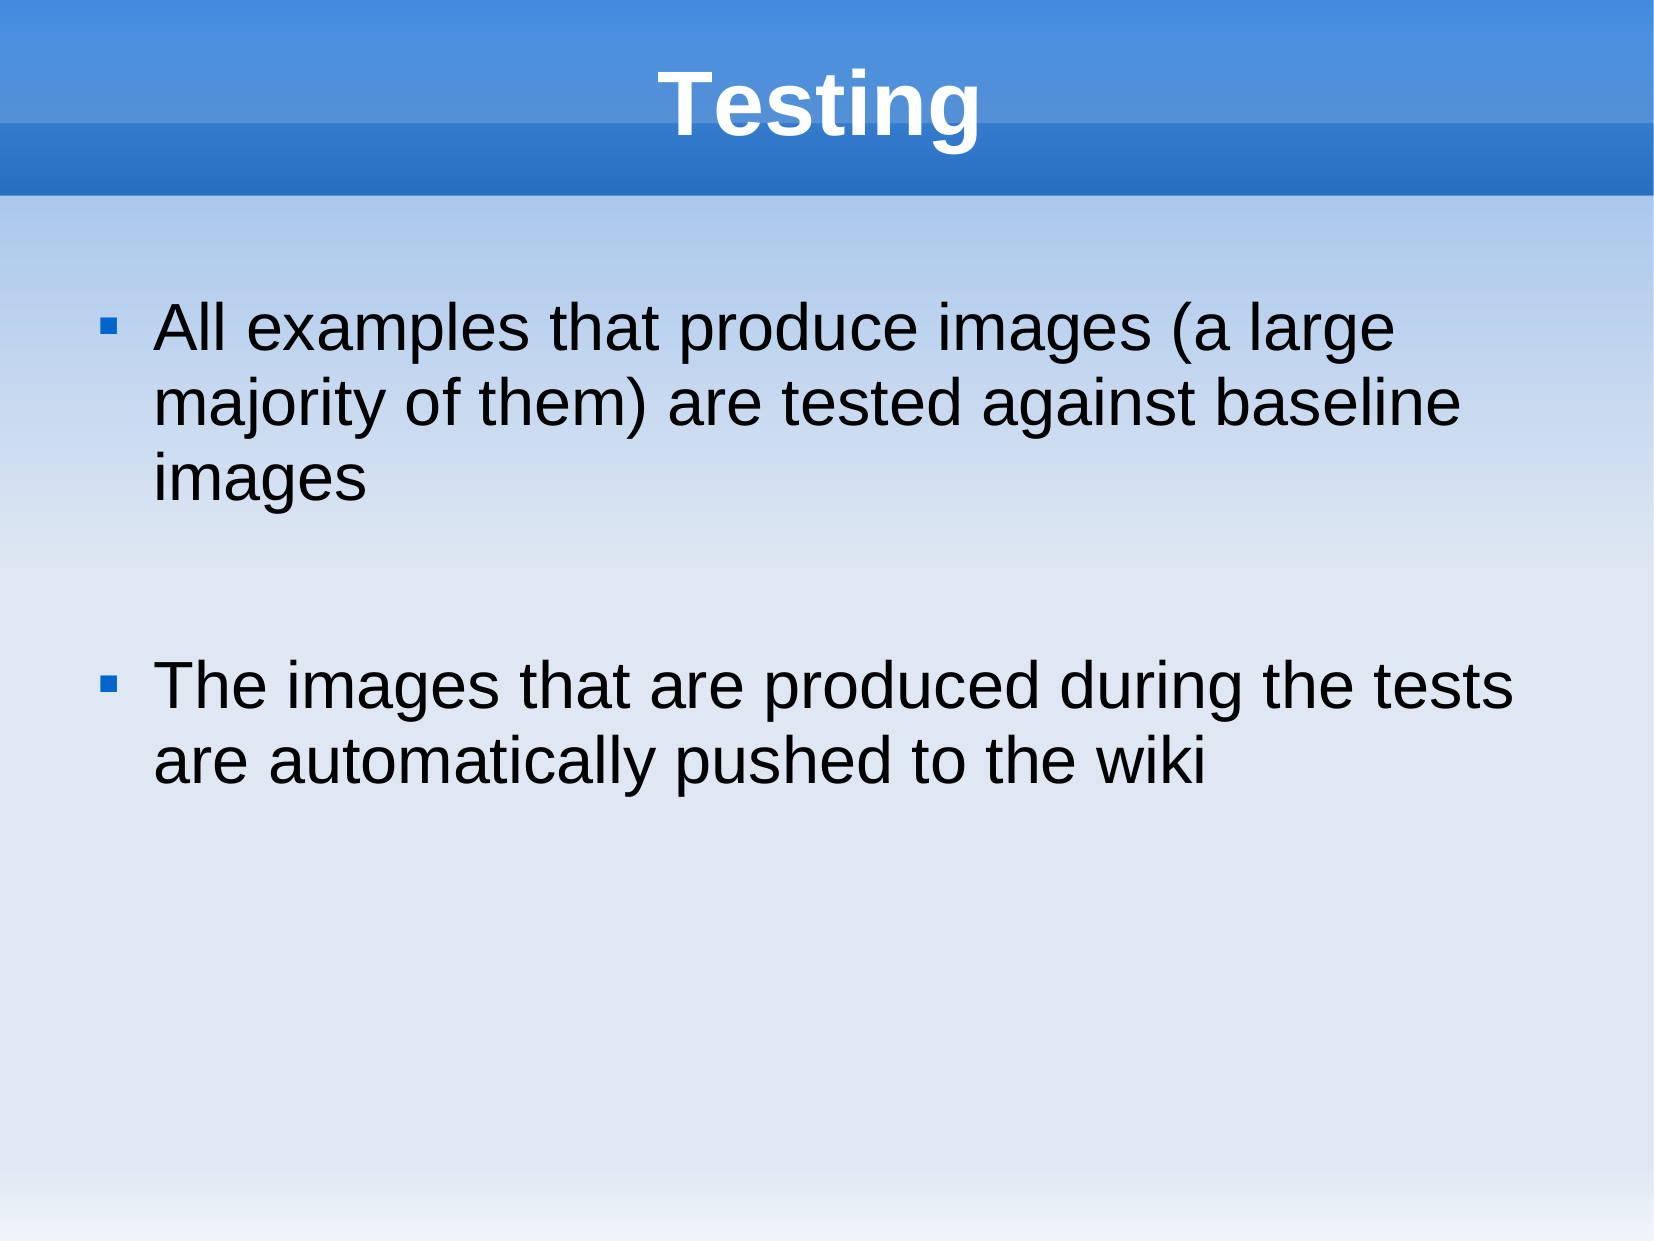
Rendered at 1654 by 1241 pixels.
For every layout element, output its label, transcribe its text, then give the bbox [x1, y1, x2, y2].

list All examples that produce images (a large majority of them) are tested against baseline images The images that are produced during the tests are automatically pushed to the wiki [82, 290, 1571, 1094]
title Testing [76, 7, 1565, 200]
picture [0, 0, 1654, 1241]
